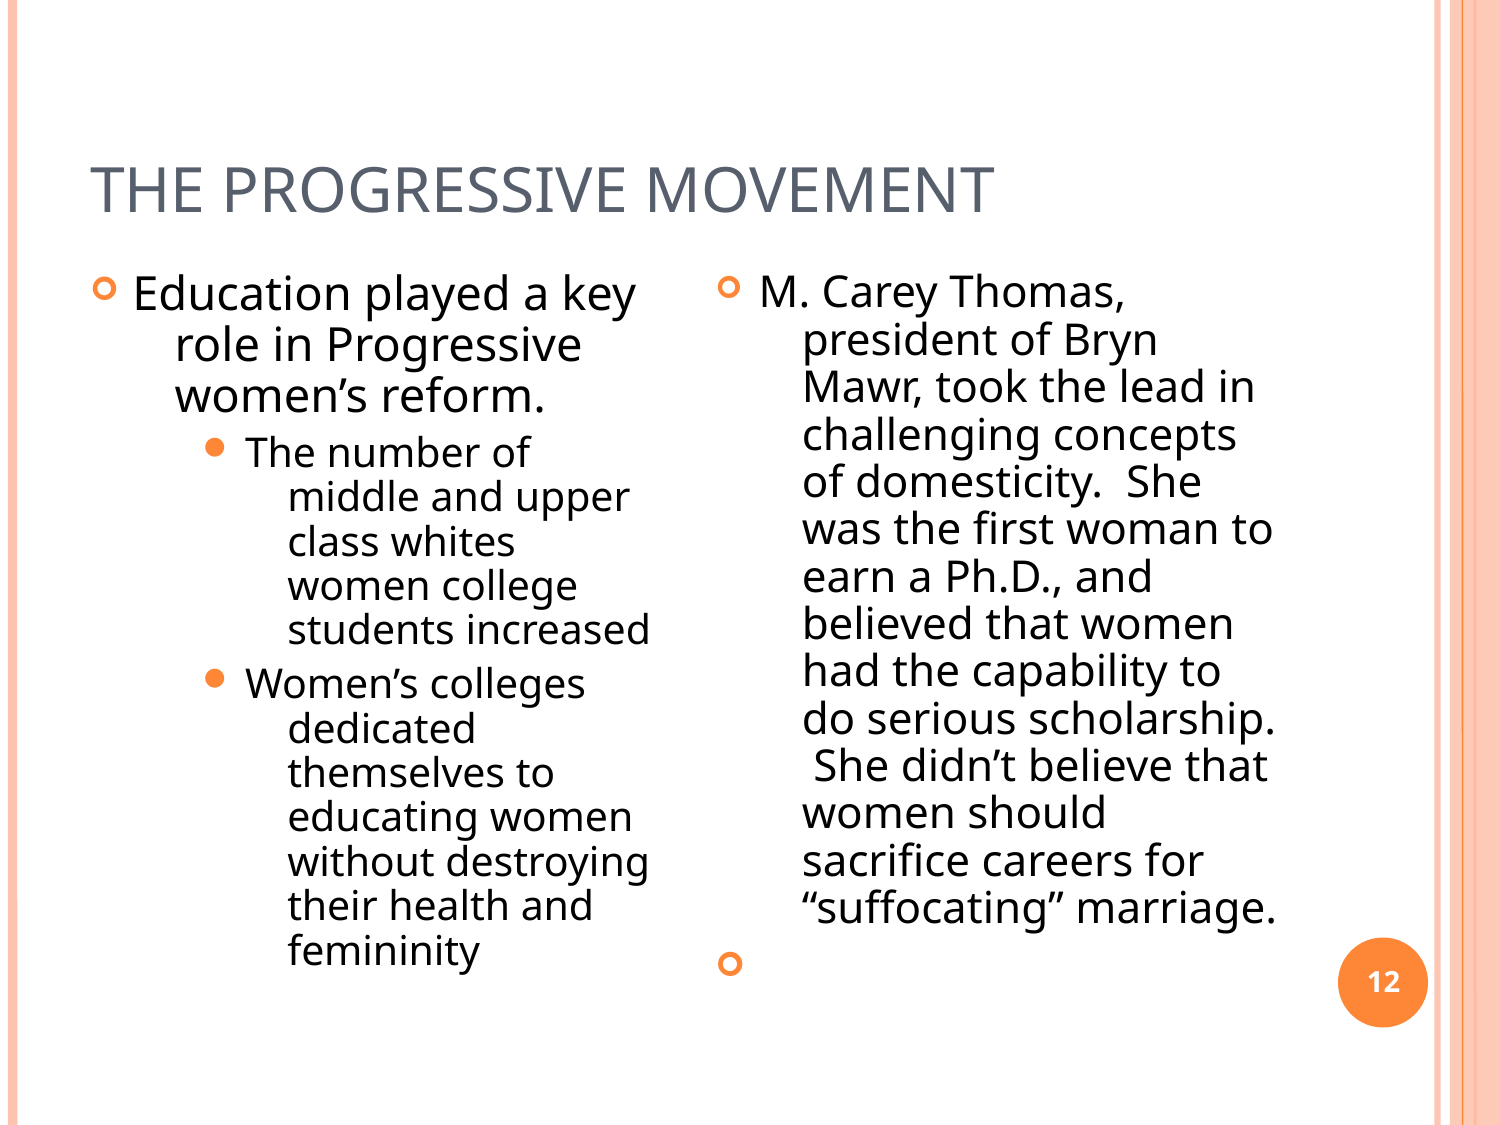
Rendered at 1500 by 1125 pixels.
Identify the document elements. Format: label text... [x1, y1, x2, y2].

list Education played a key role in Progressive women’s reform. The number of middle and upper class whites women college students increased Women’s colleges dedicated themselves to educating women without destroying their health and femininity [75, 262, 676, 1013]
text_box 12 [1333, 940, 1434, 1027]
list M. Carey Thomas, president of Bryn Mawr, took the lead in challenging concepts of domesticity. She was the first woman to earn a Ph.D., and believed that women had the capability to do serious scholarship. She didn’t believe that women should sacrifice careers for “suffocating” marriage. [700, 262, 1301, 1013]
title The Progressive Movement [75, 45, 1300, 233]
